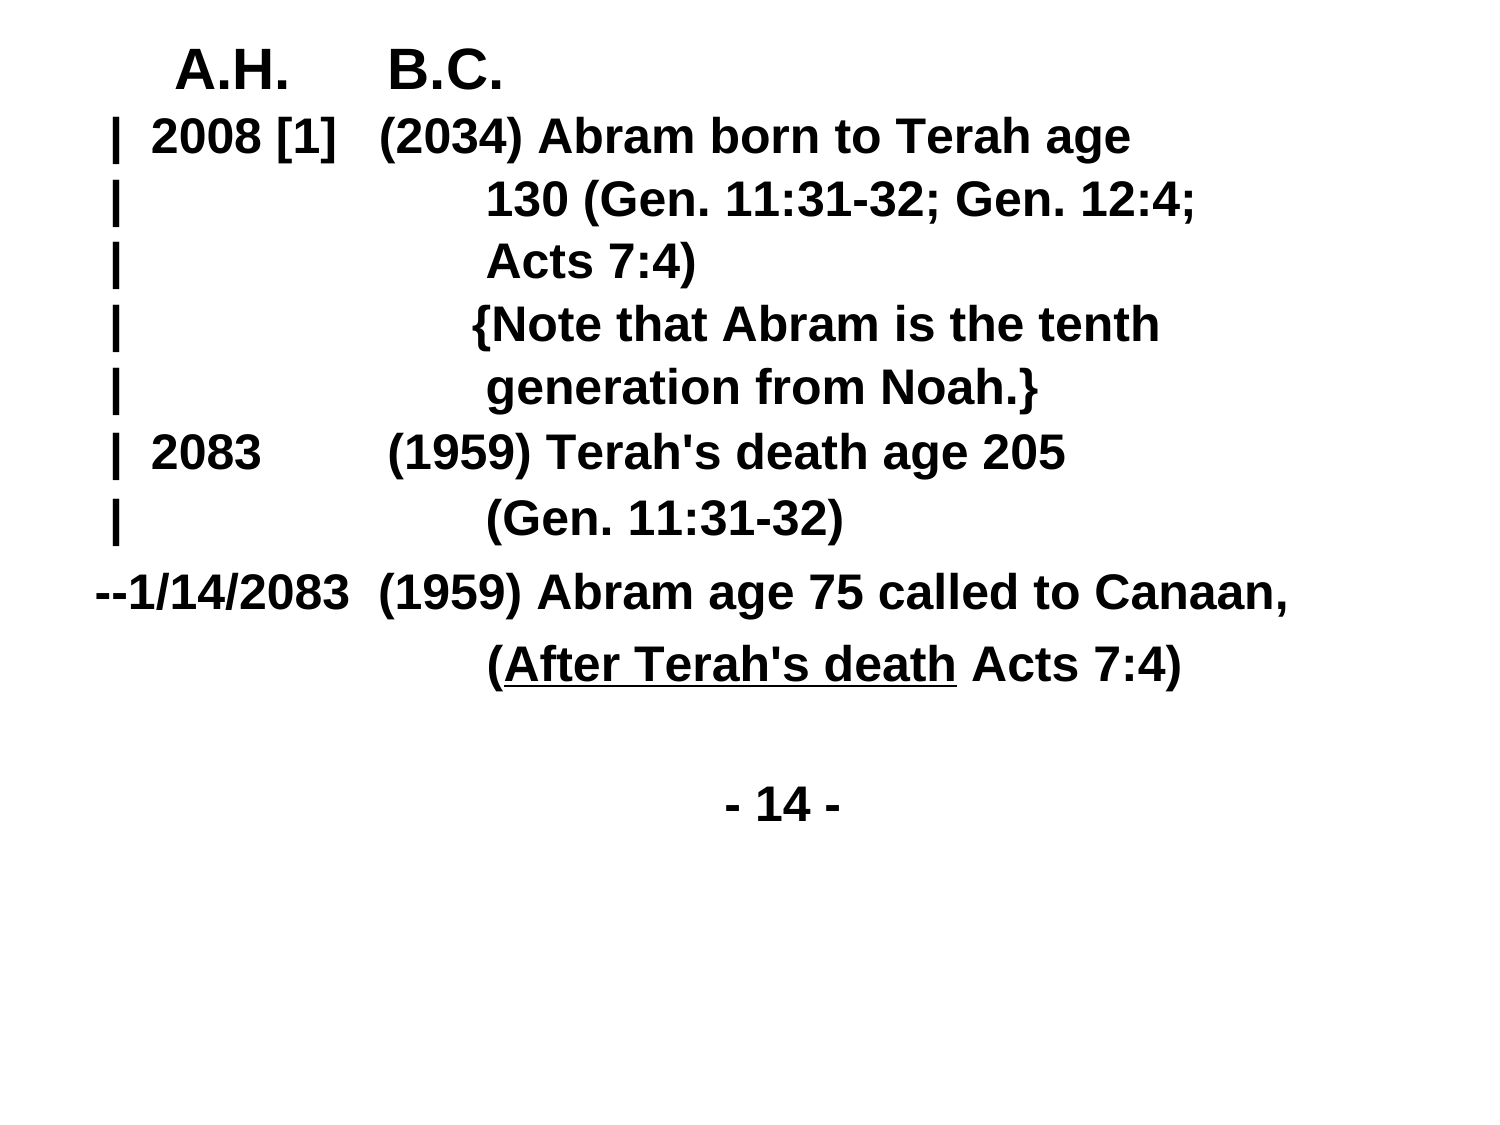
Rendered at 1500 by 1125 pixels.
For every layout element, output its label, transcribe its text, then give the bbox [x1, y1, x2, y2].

list A.H. B.C. | 2008 [1] (2034) Abram born to Terah age | 130 (Gen. 11:31-32; Gen. 12:4; | Acts 7:4) | {Note that Abram is the tenth | generation from Noah.} | 2083 (1959) Terah's death age 205 | (Gen. 11:31-32) --1/14/2083 (1959) Abram age 75 called to Canaan, (After Terah's death Acts 7:4) - 14 - [37, 37, 1388, 980]
